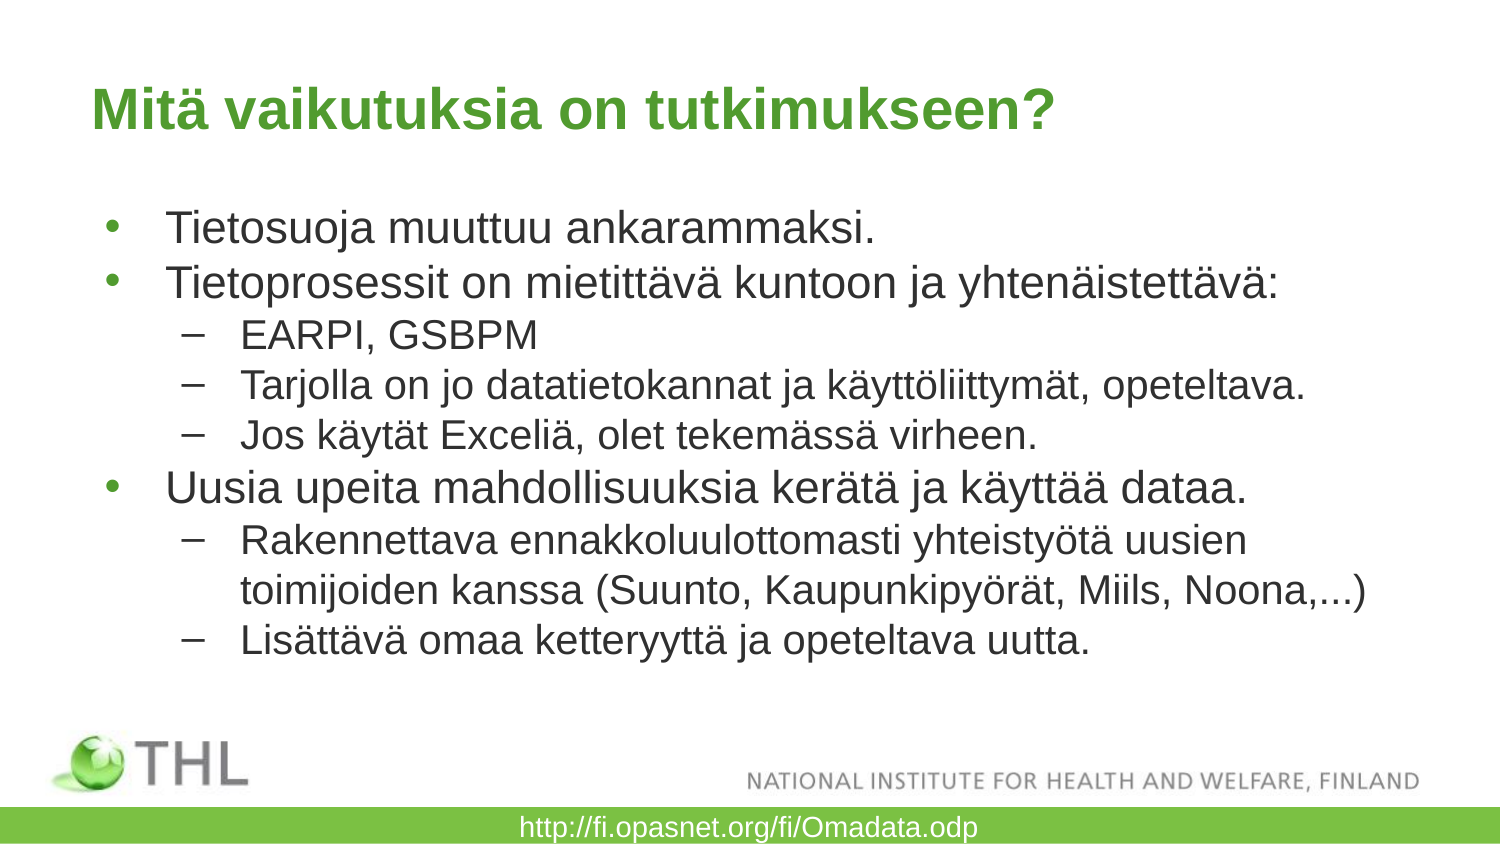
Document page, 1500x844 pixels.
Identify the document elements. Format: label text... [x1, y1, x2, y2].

picture [24, 719, 275, 803]
picture [715, 763, 1465, 801]
list Tietosuoja muuttuu ankarammaksi. Tietoprosessit on mietittävä kuntoon ja yhtenäistettävä: EARPI, GSBPM Tarjolla on jo datatietokannat ja käyttöliittymät, opeteltava. Jos käytät Exceliä, olet tekemässä virheen. Uusia upeita mahdollisuuksia kerätä ja käyttää dataa. Rakennettava ennakkoluulottomasti yhteistyötä uusien toimijoiden kanssa (Suunto, Kaupunkipyörät, Miils, Noona,...) Lisättävä omaa ketteryyttä ja opeteltava uutta. [75, 182, 1424, 724]
title Mitä vaikutuksia on tutkimukseen? [76, 32, 1424, 156]
